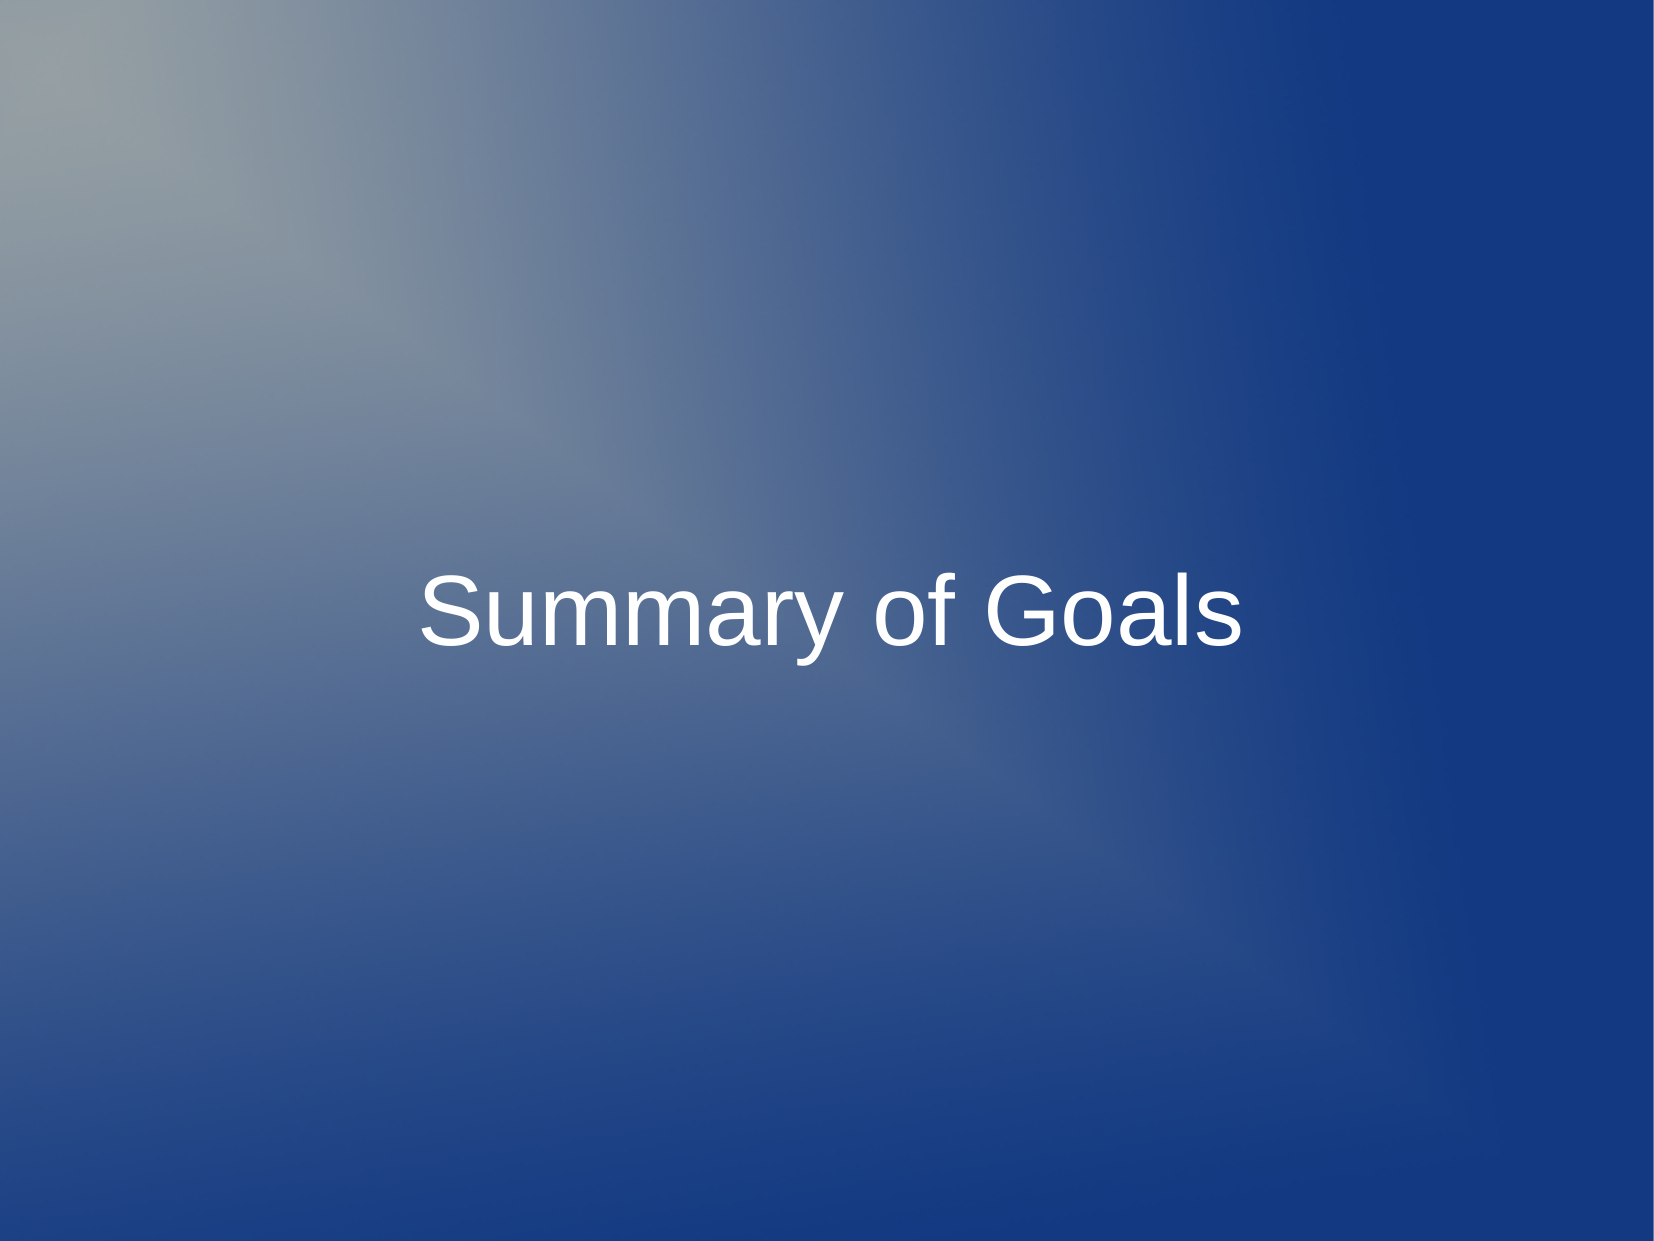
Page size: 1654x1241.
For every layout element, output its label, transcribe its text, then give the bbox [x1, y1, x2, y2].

subtitle Summary of Goals [86, 208, 1576, 1013]
picture [0, 0, 1654, 1241]
